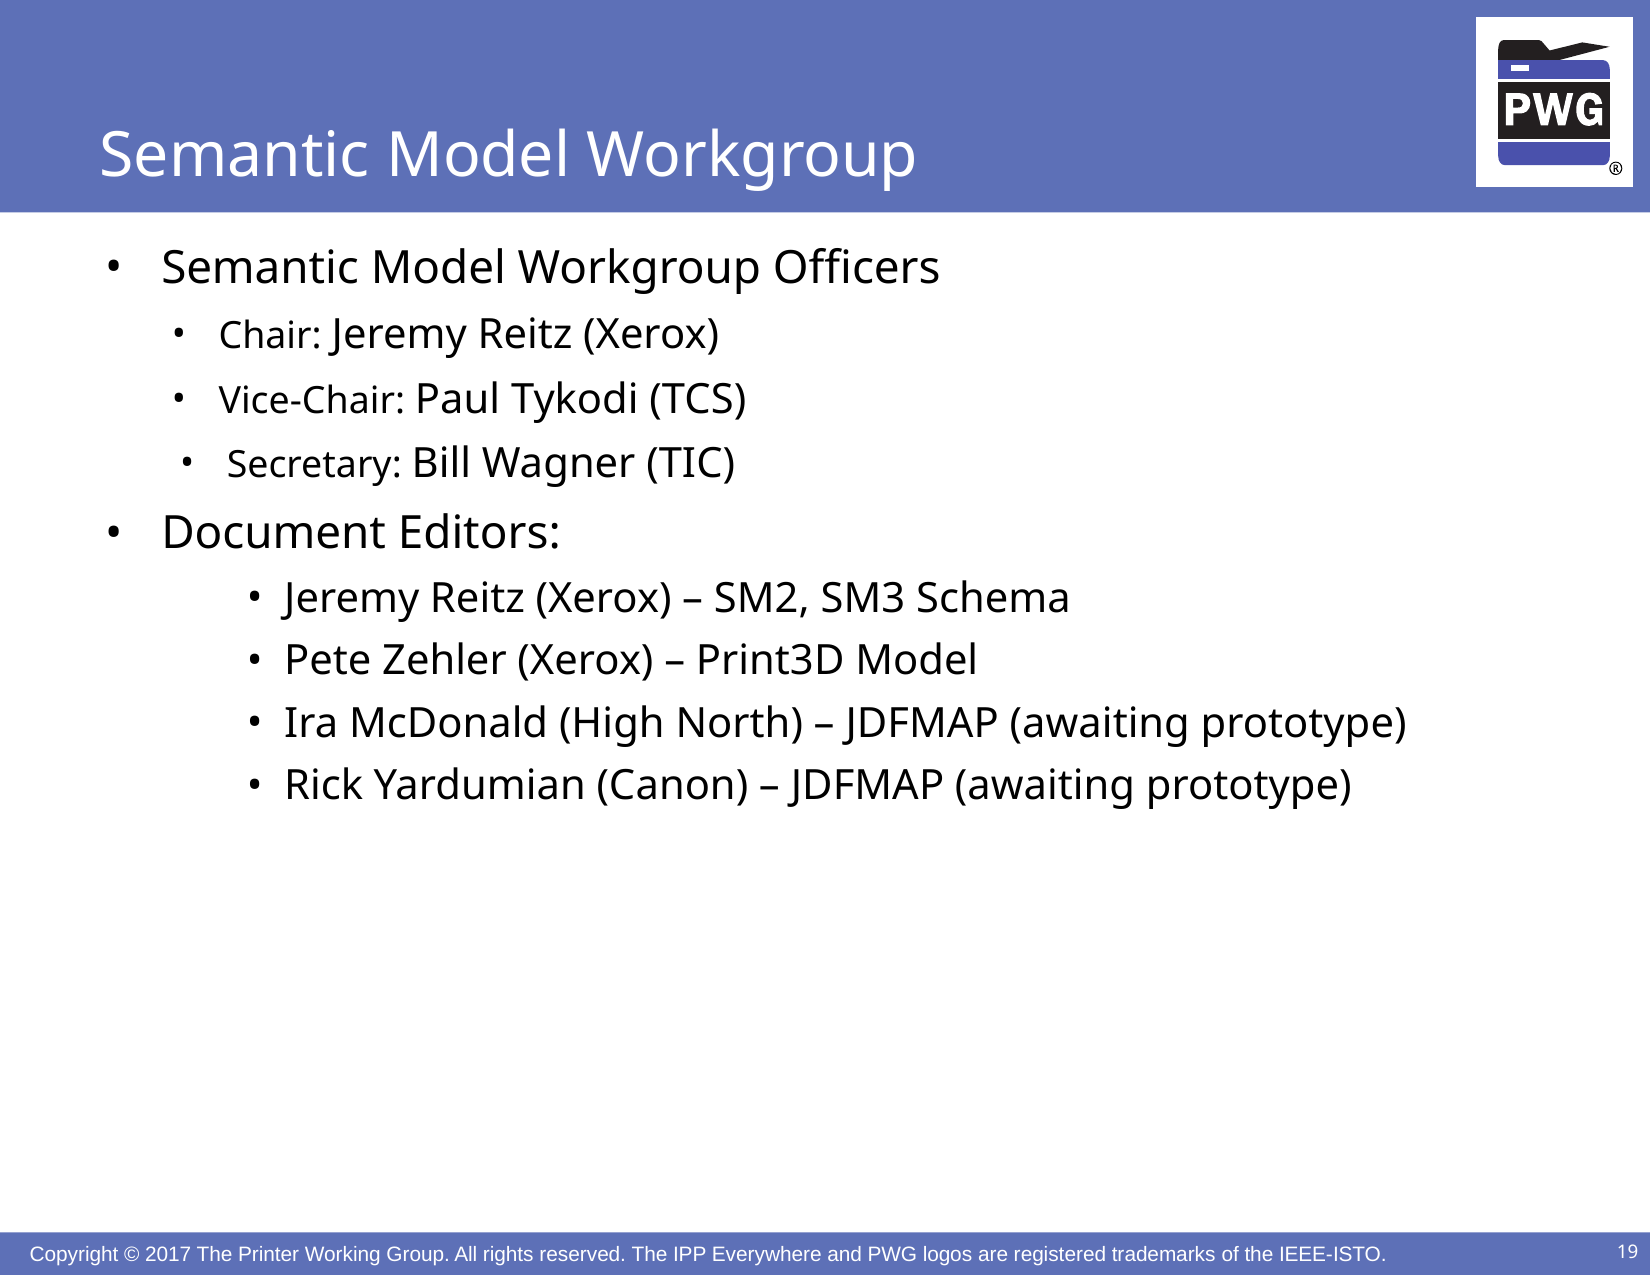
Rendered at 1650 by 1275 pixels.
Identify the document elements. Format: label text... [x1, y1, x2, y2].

list Semantic Model Workgroup Officers Chair: Jeremy Reitz (Xerox) Vice-Chair: Paul Tykodi (TCS) Secretary: Bill Wagner (TIC) Document Editors: Jeremy Reitz (Xerox) – SM2, SM3 Schema Pete Zehler (Xerox) – Print3D Model Ira McDonald (High North) – JDFMAP (awaiting prototype) Rick Yardumian (Canon) – JDFMAP (awaiting prototype) [90, 229, 1599, 970]
title Semantic Model Workgroup [82, 8, 1449, 198]
